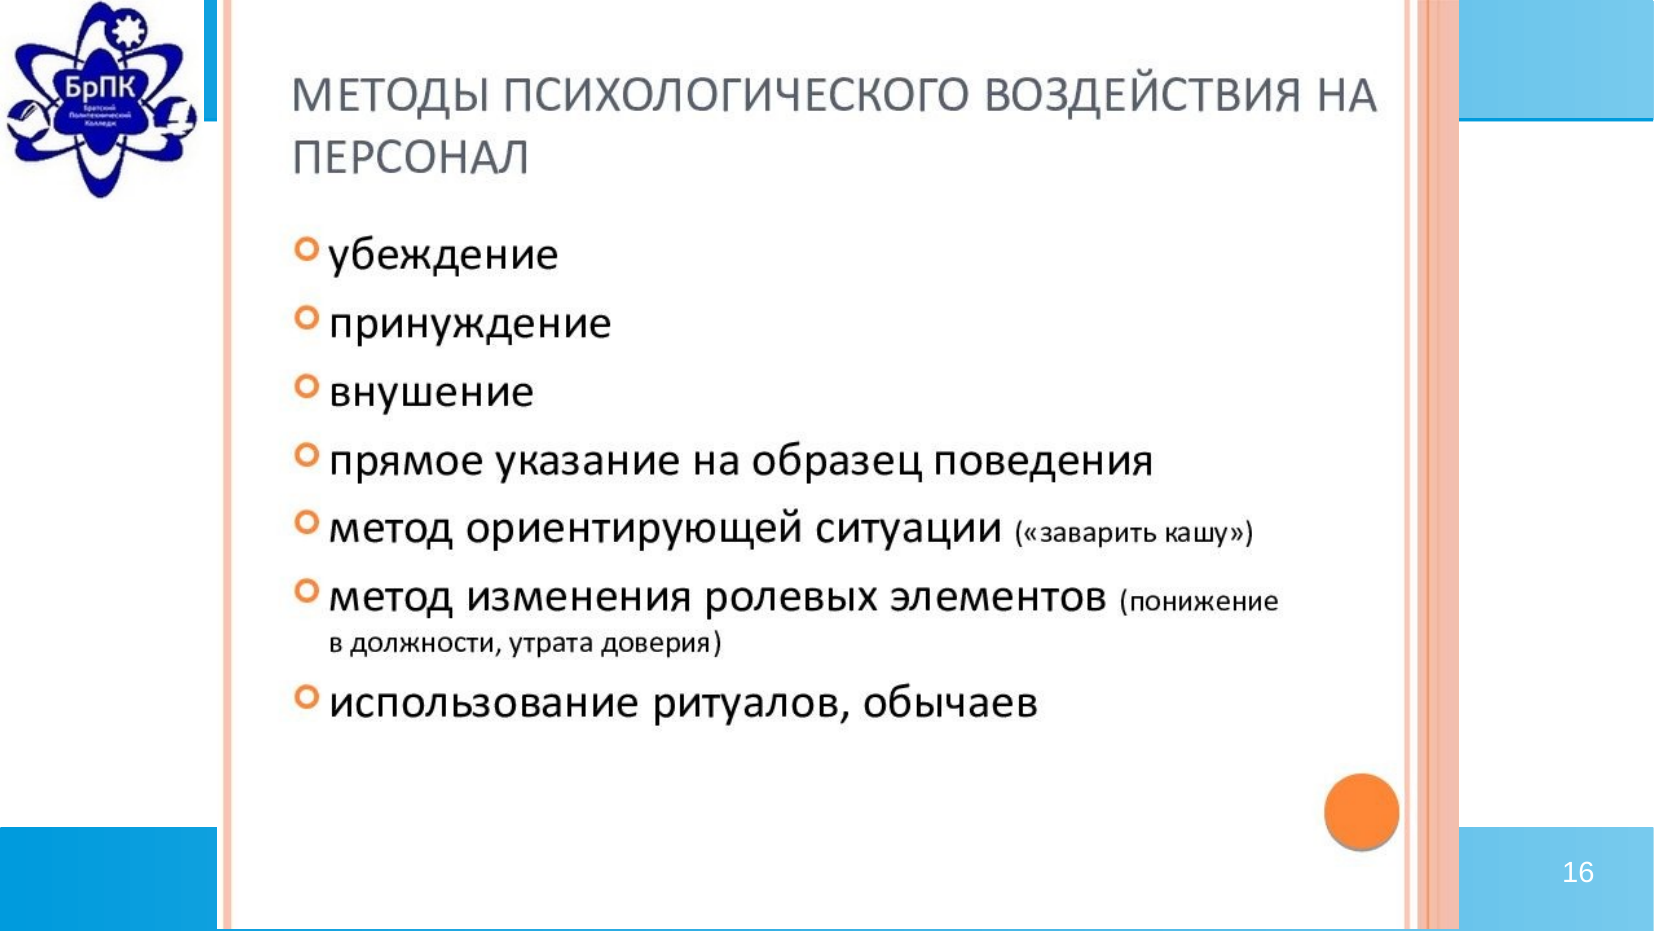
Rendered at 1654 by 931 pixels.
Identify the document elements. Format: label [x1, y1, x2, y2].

picture [217, 0, 1459, 929]
picture [0, 0, 204, 203]
